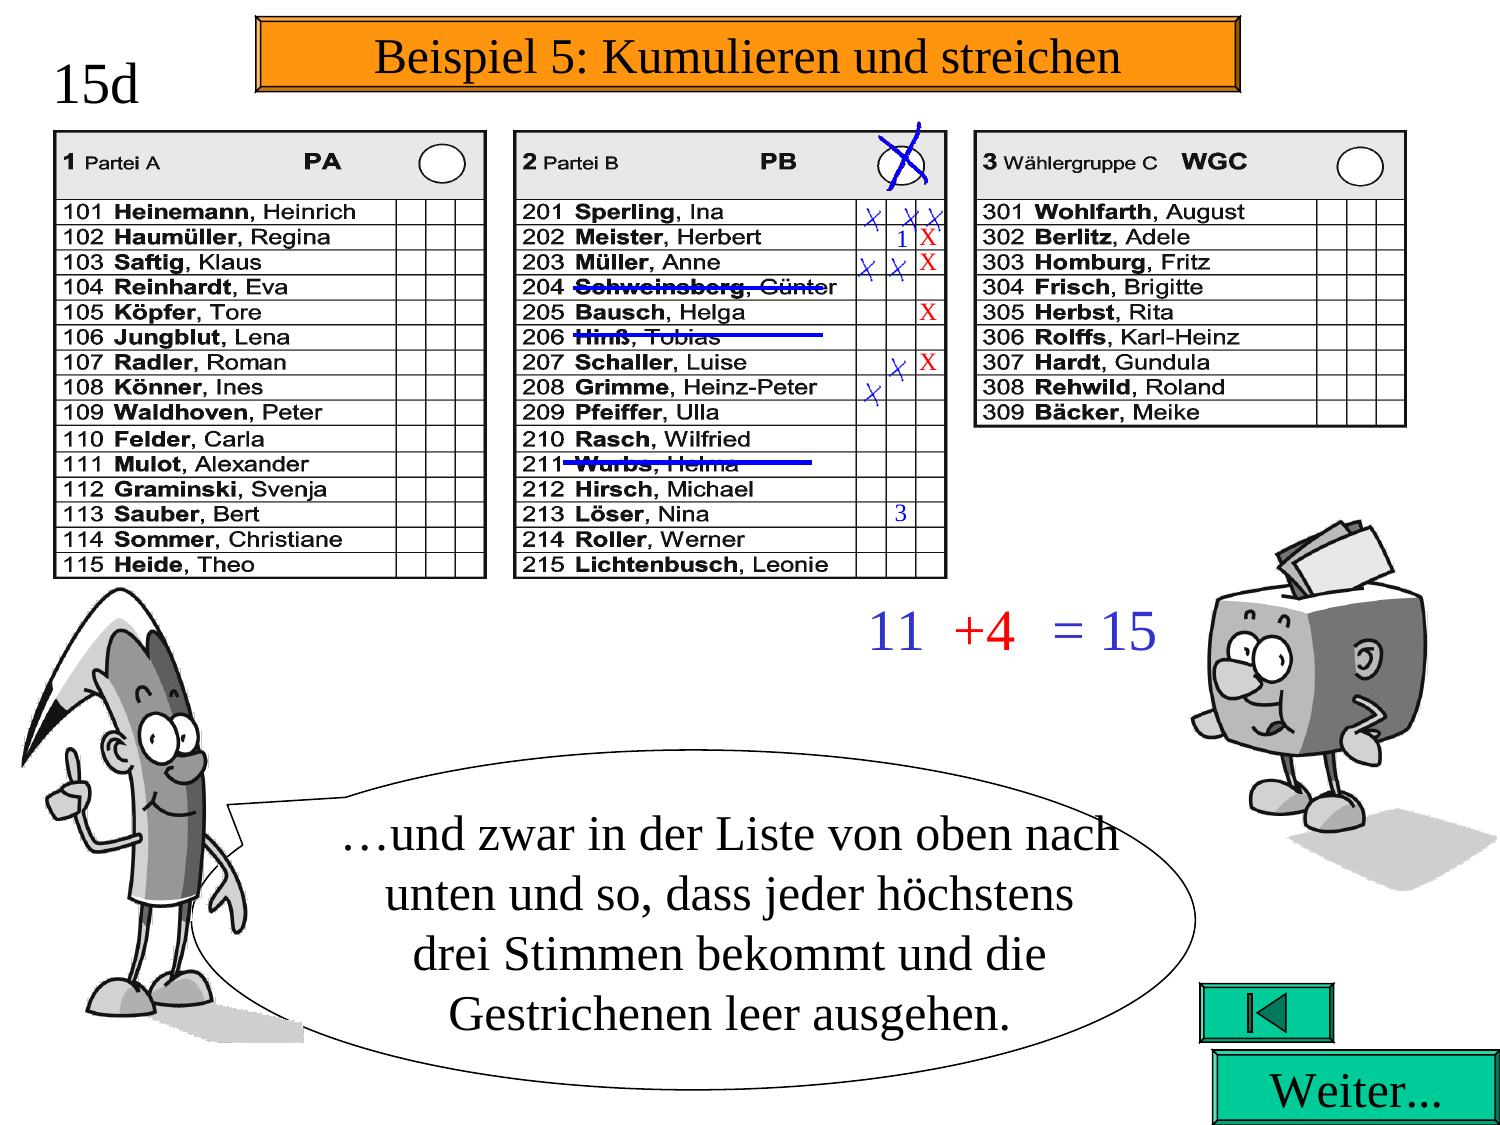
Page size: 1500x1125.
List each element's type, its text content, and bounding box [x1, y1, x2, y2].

text_box 1 [881, 214, 944, 278]
text_box 15d [37, 37, 160, 138]
text_box X [944, 212, 980, 237]
text_box = 15 [1040, 584, 1184, 660]
text_box 11 [853, 584, 954, 660]
text_box 3 [879, 488, 930, 527]
text_box X [944, 237, 980, 276]
text_box Beispiel 5: Kumulieren und streichen [261, 22, 1235, 86]
text_box +4 [954, 584, 1040, 660]
picture [15, 119, 1497, 1043]
text_box X [904, 287, 980, 326]
text_box X [904, 337, 980, 376]
text_box Weiter... [1218, 1055, 1495, 1120]
text_box …und zwar in der Liste von oben nach unten und so, dass jeder höchstens drei Stimmen bekommt und die Gestrichenen leer ausgehen. [304, 749, 1196, 1090]
